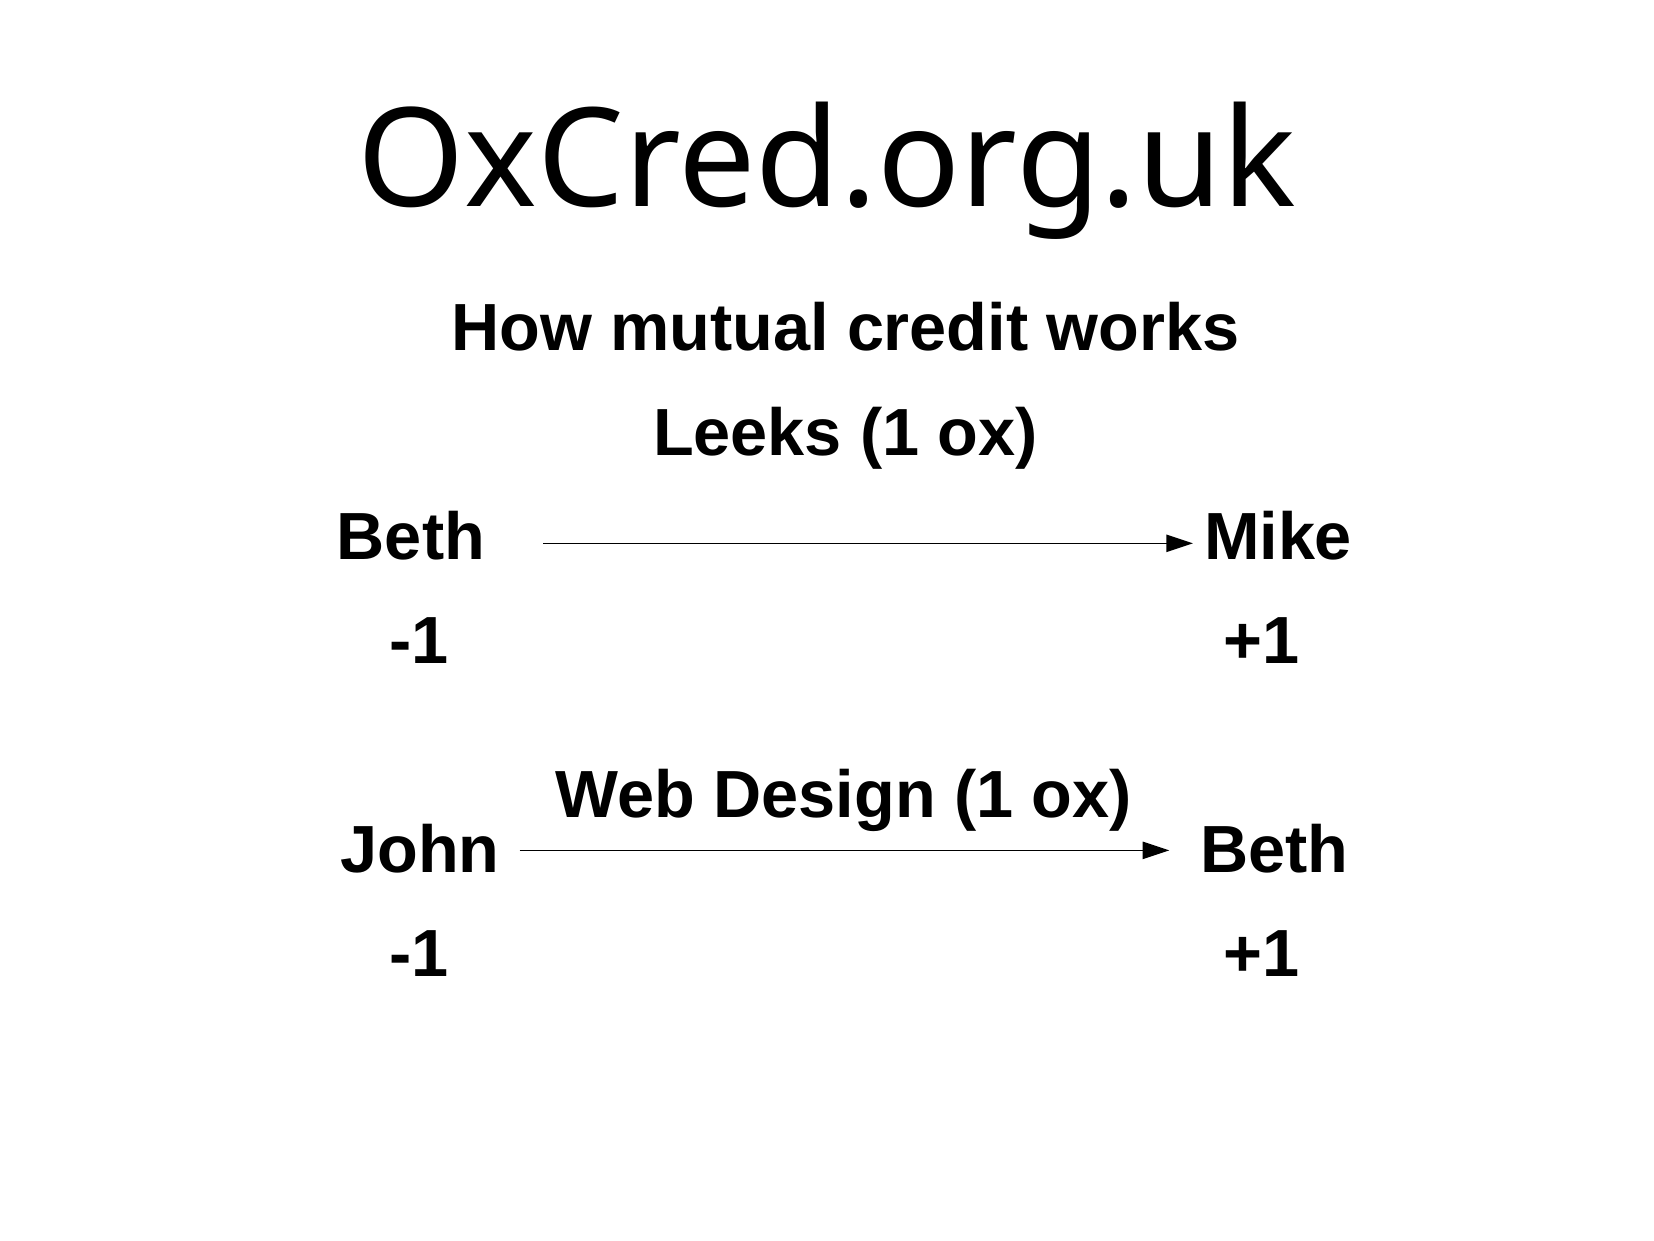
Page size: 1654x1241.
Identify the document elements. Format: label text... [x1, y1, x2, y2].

text_box Web Design (1 ox) [541, 749, 1149, 840]
list How mutual credit works Leeks (1 ox) Beth Mike -1 +1 John Beth -1 +1 [82, 290, 1538, 1010]
title OxCred.org.uk [82, 49, 1571, 257]
